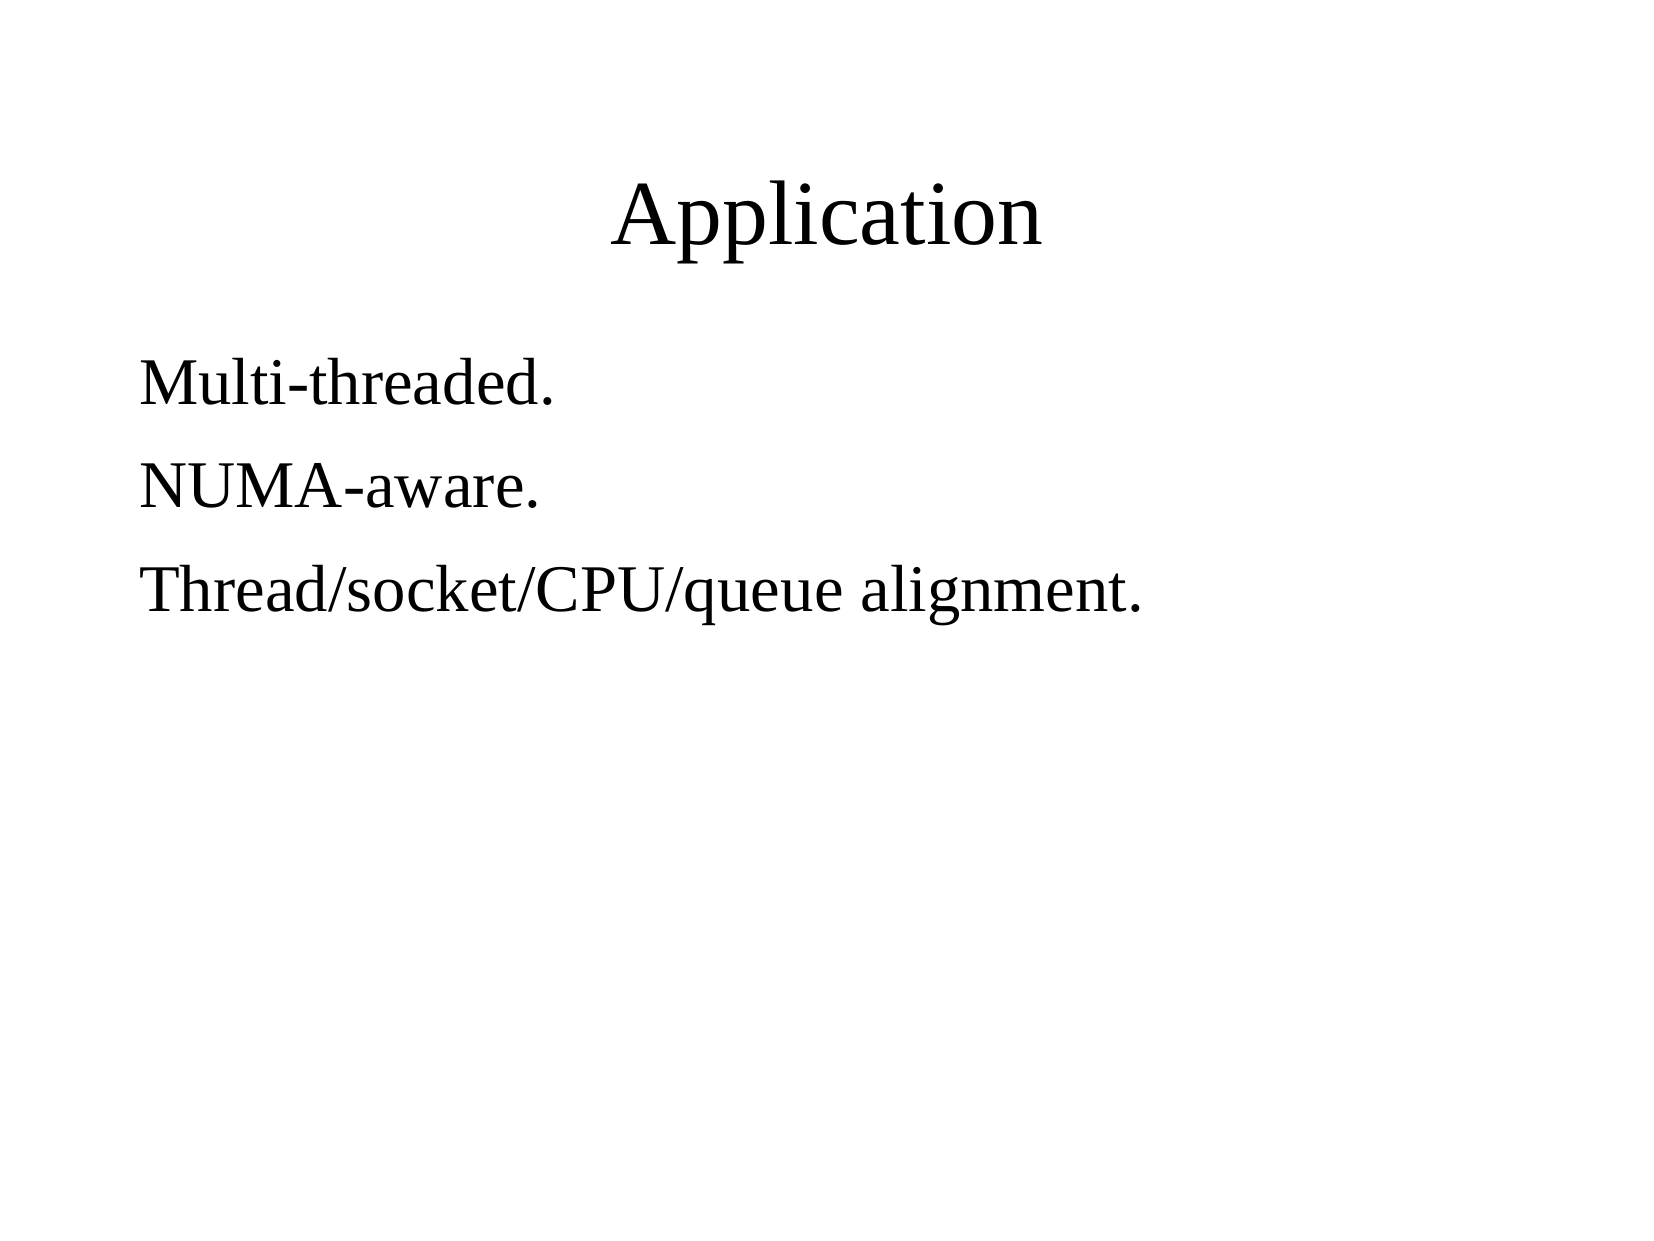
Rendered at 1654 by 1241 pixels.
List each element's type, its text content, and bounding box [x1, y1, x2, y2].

title Application [121, 110, 1534, 318]
list Multi-threaded. NUMA-aware. Thread/socket/CPU/queue alignment. [121, 344, 1534, 1127]
